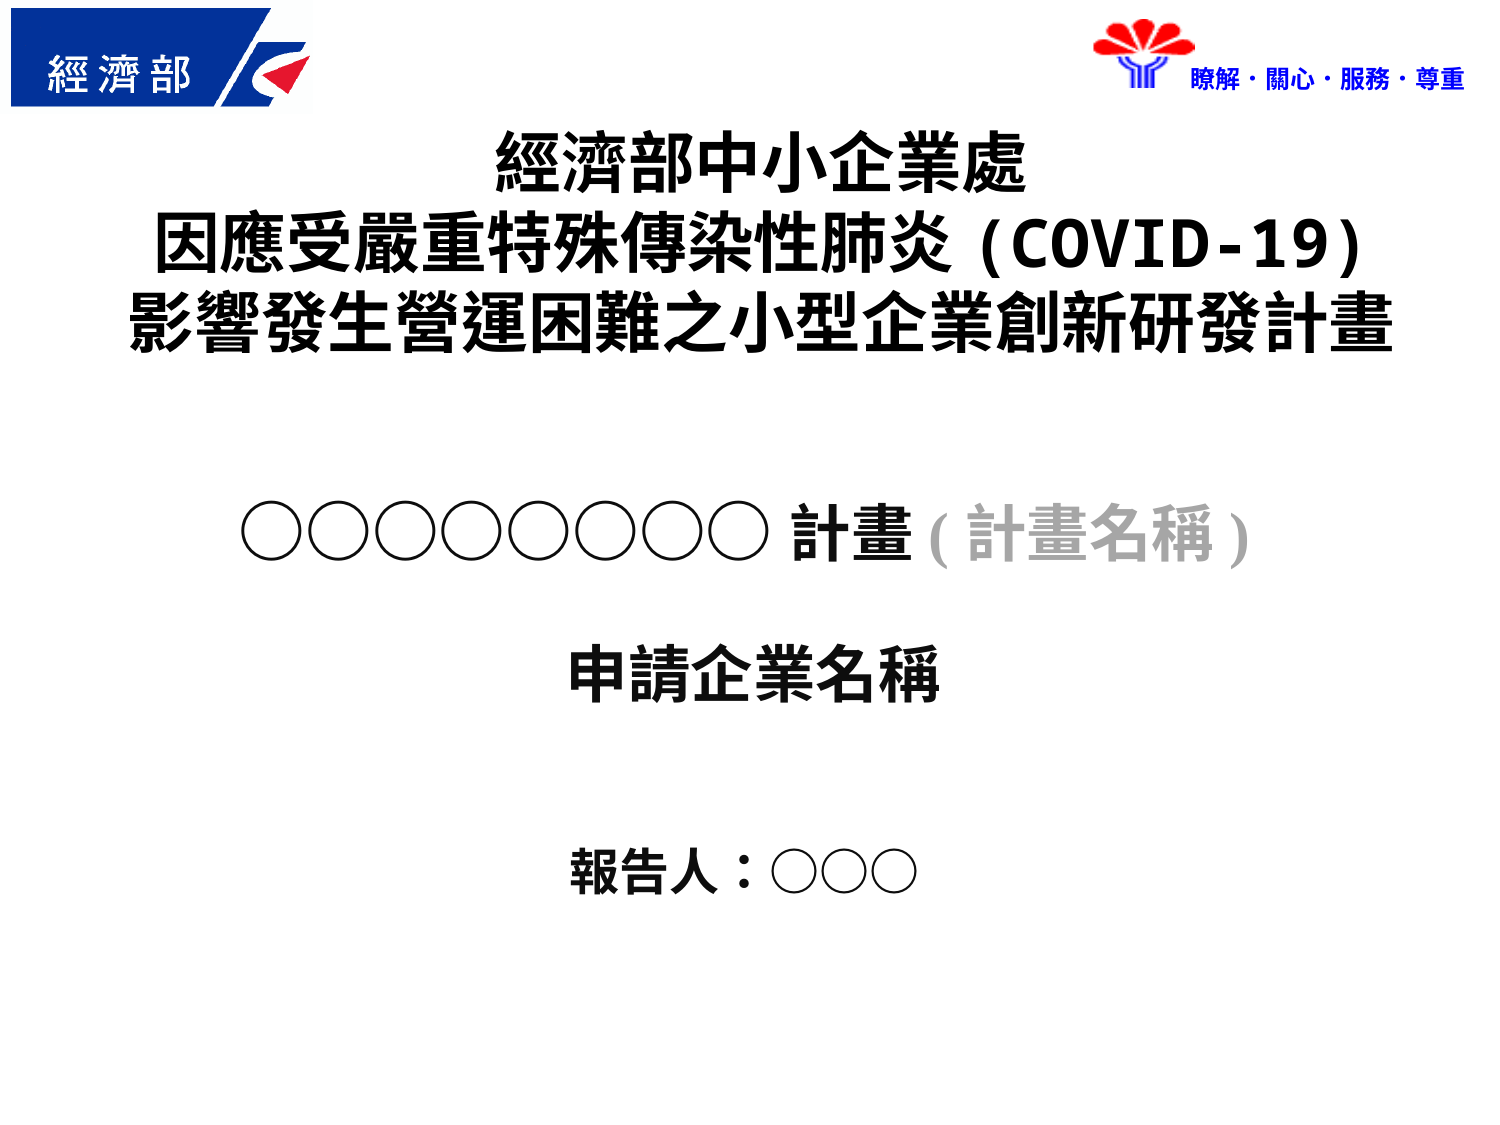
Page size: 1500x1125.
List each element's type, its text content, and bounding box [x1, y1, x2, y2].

text_box ○○○○○○○○計畫(計畫名稱) 申請企業名稱 報告人：○○○ [41, 492, 1448, 932]
text_box 經濟部中小企業處 因應受嚴重特殊傳染性肺炎(COVID-19) 影響發生營運困難之小型企業創新研發計畫 [94, 105, 1430, 457]
